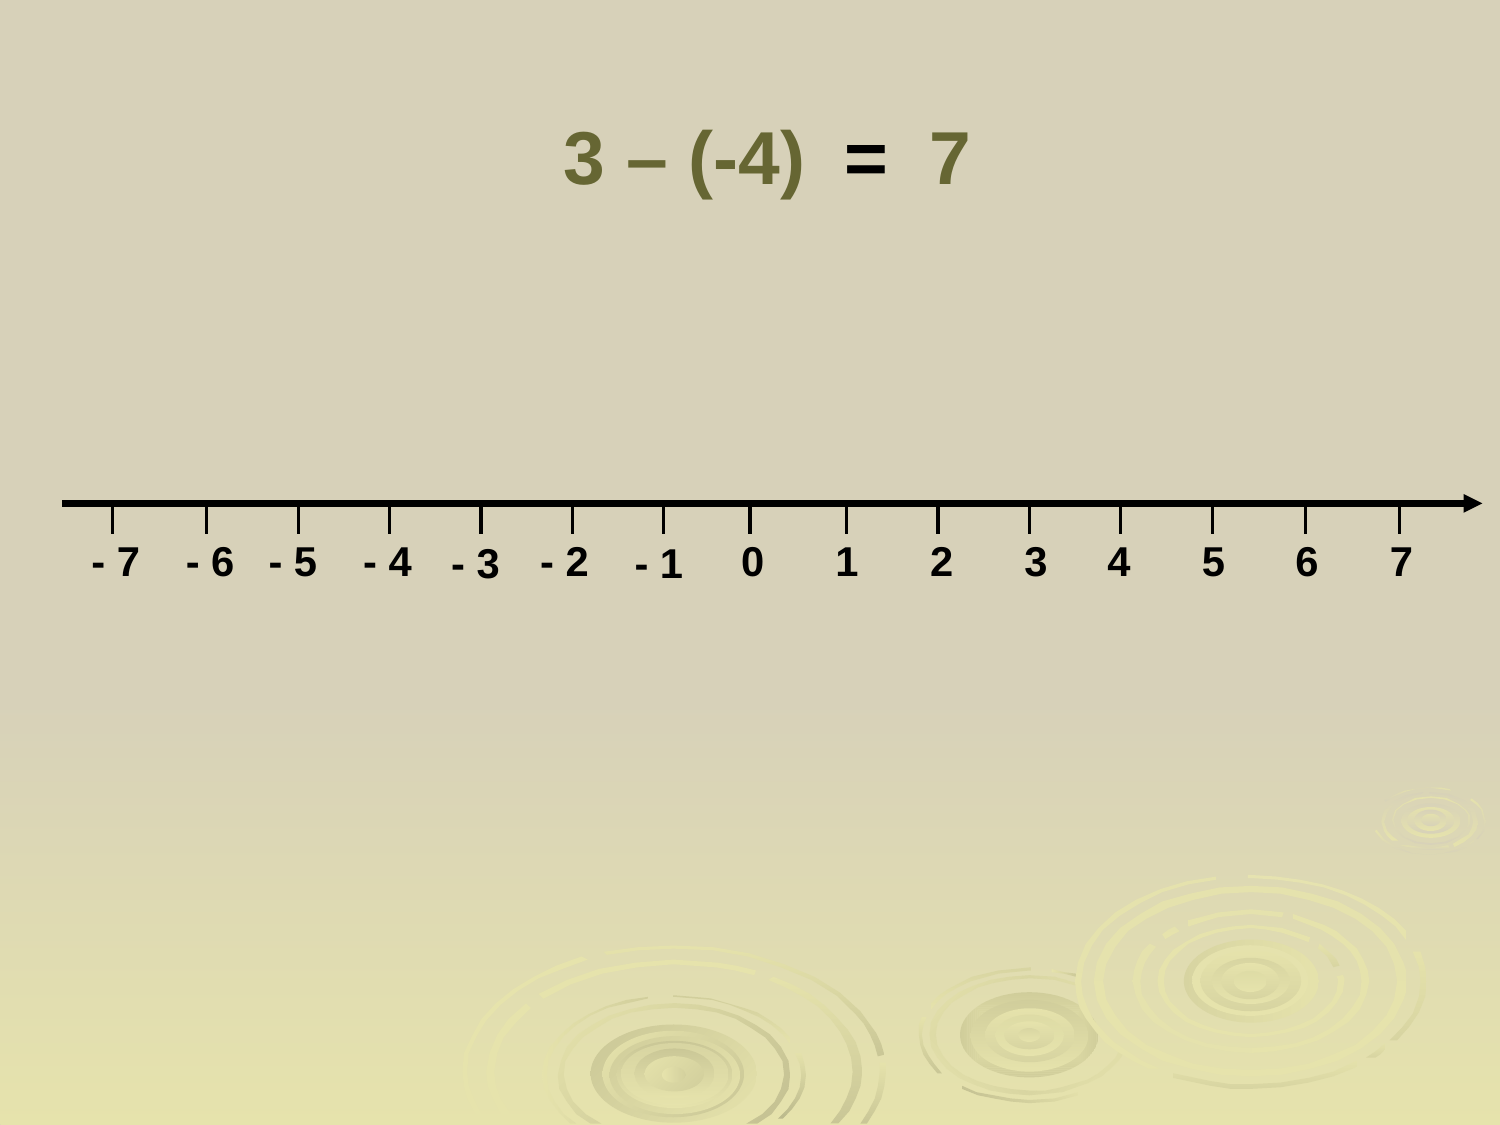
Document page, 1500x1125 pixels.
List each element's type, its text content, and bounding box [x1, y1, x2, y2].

text_box - 4 [348, 527, 450, 602]
text_box 2 [915, 527, 982, 602]
text_box - 7 [76, 527, 178, 602]
text_box - 1 [619, 529, 721, 605]
text_box = 7 [809, 101, 1046, 208]
text_box 7 [1352, 527, 1454, 602]
text_box 3 [998, 527, 1065, 602]
text_box 4 [1092, 527, 1159, 602]
text_box 0 [726, 527, 793, 602]
text_box 1 [820, 527, 888, 602]
text_box - 5 [273, 527, 348, 602]
text_box - 2 [525, 527, 627, 602]
text_box 6 [1257, 527, 1352, 602]
text_box 3 – (-4) [549, 101, 809, 208]
text_box 5 [1187, 527, 1254, 602]
text_box - 3 [436, 529, 538, 605]
text_box - 6 [178, 527, 273, 602]
